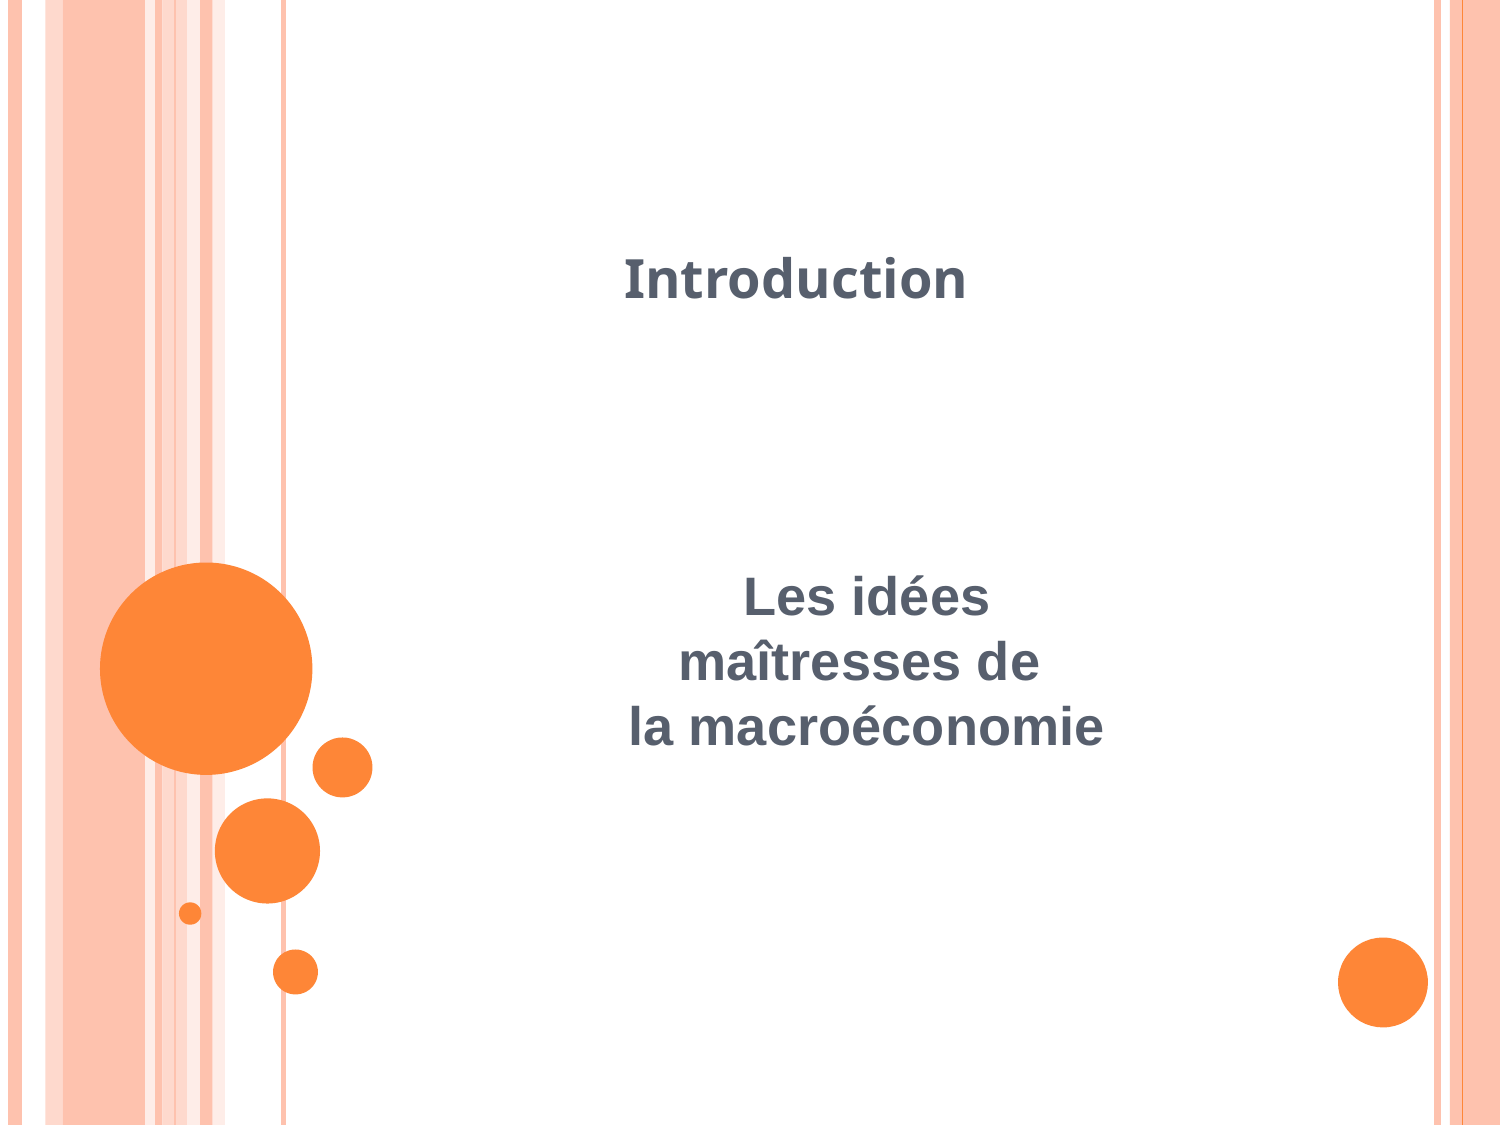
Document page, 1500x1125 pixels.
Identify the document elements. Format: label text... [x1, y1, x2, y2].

text_box Les idées maîtresses de la macroéconomie [585, 539, 1149, 764]
text_box Introduction [609, 128, 1114, 317]
